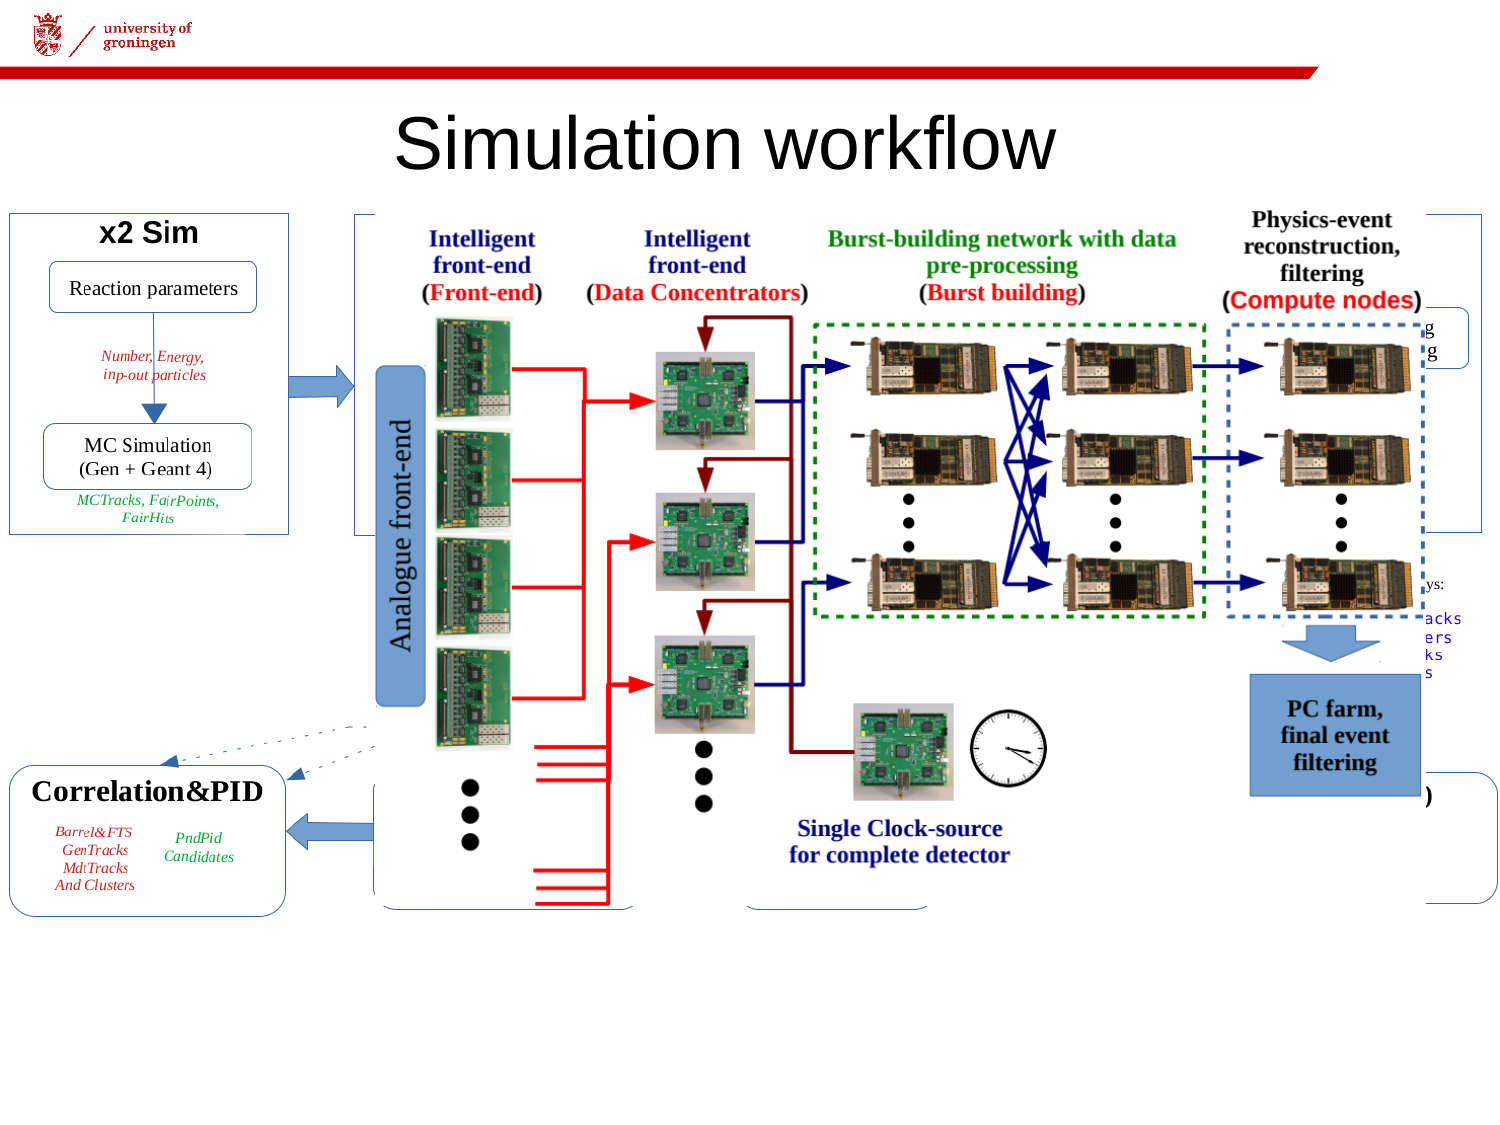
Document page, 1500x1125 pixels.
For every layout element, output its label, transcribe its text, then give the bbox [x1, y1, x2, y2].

picture [1, 206, 1500, 921]
title Simulation workflow [0, 74, 1417, 205]
picture [34, 13, 192, 57]
